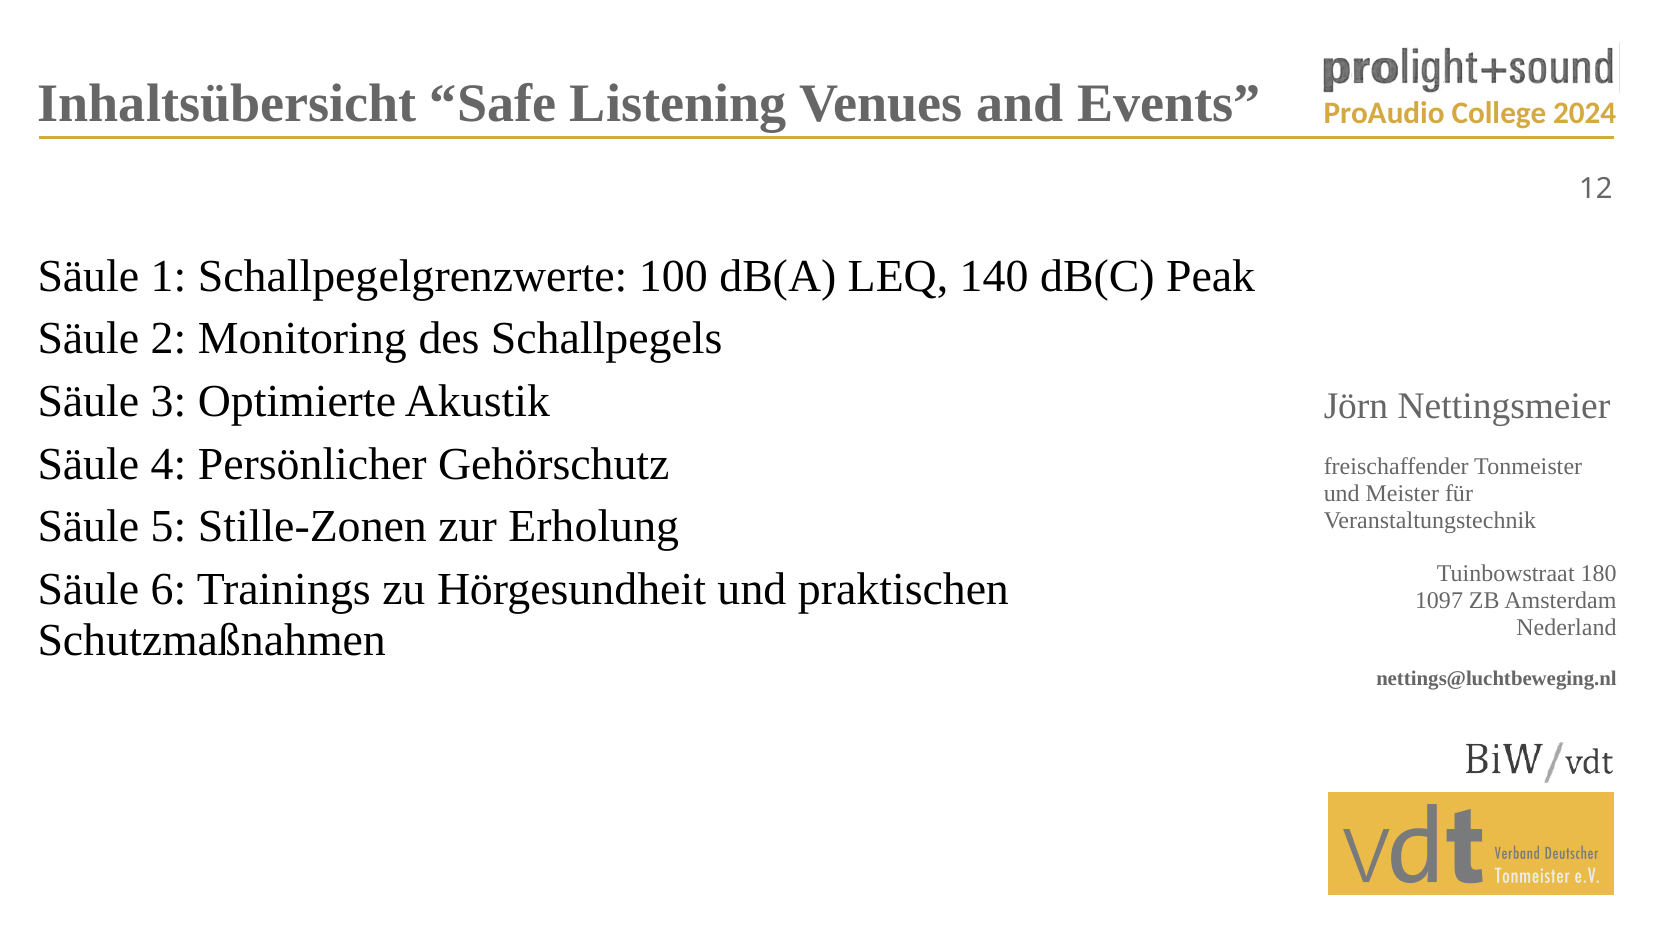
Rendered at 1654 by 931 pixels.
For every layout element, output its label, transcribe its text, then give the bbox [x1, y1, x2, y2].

picture [1318, 42, 1620, 93]
title Inhaltsübersicht “Safe Listening Venues and Events” [37, 45, 1282, 163]
list Säule 1: Schallpegelgrenzwerte: 100 dB(A) LEQ, 140 dB(C) Peak Säule 2: Monitoring des Schallpegels Säule 3: Optimierte Akustik Säule 4: Persönlicher Gehörschutz Säule 5: Stille-Zonen zur Erholung Säule 6: Trainings zu Hörgesundheit und praktischen Schutzmaßnahmen [37, 187, 1279, 910]
